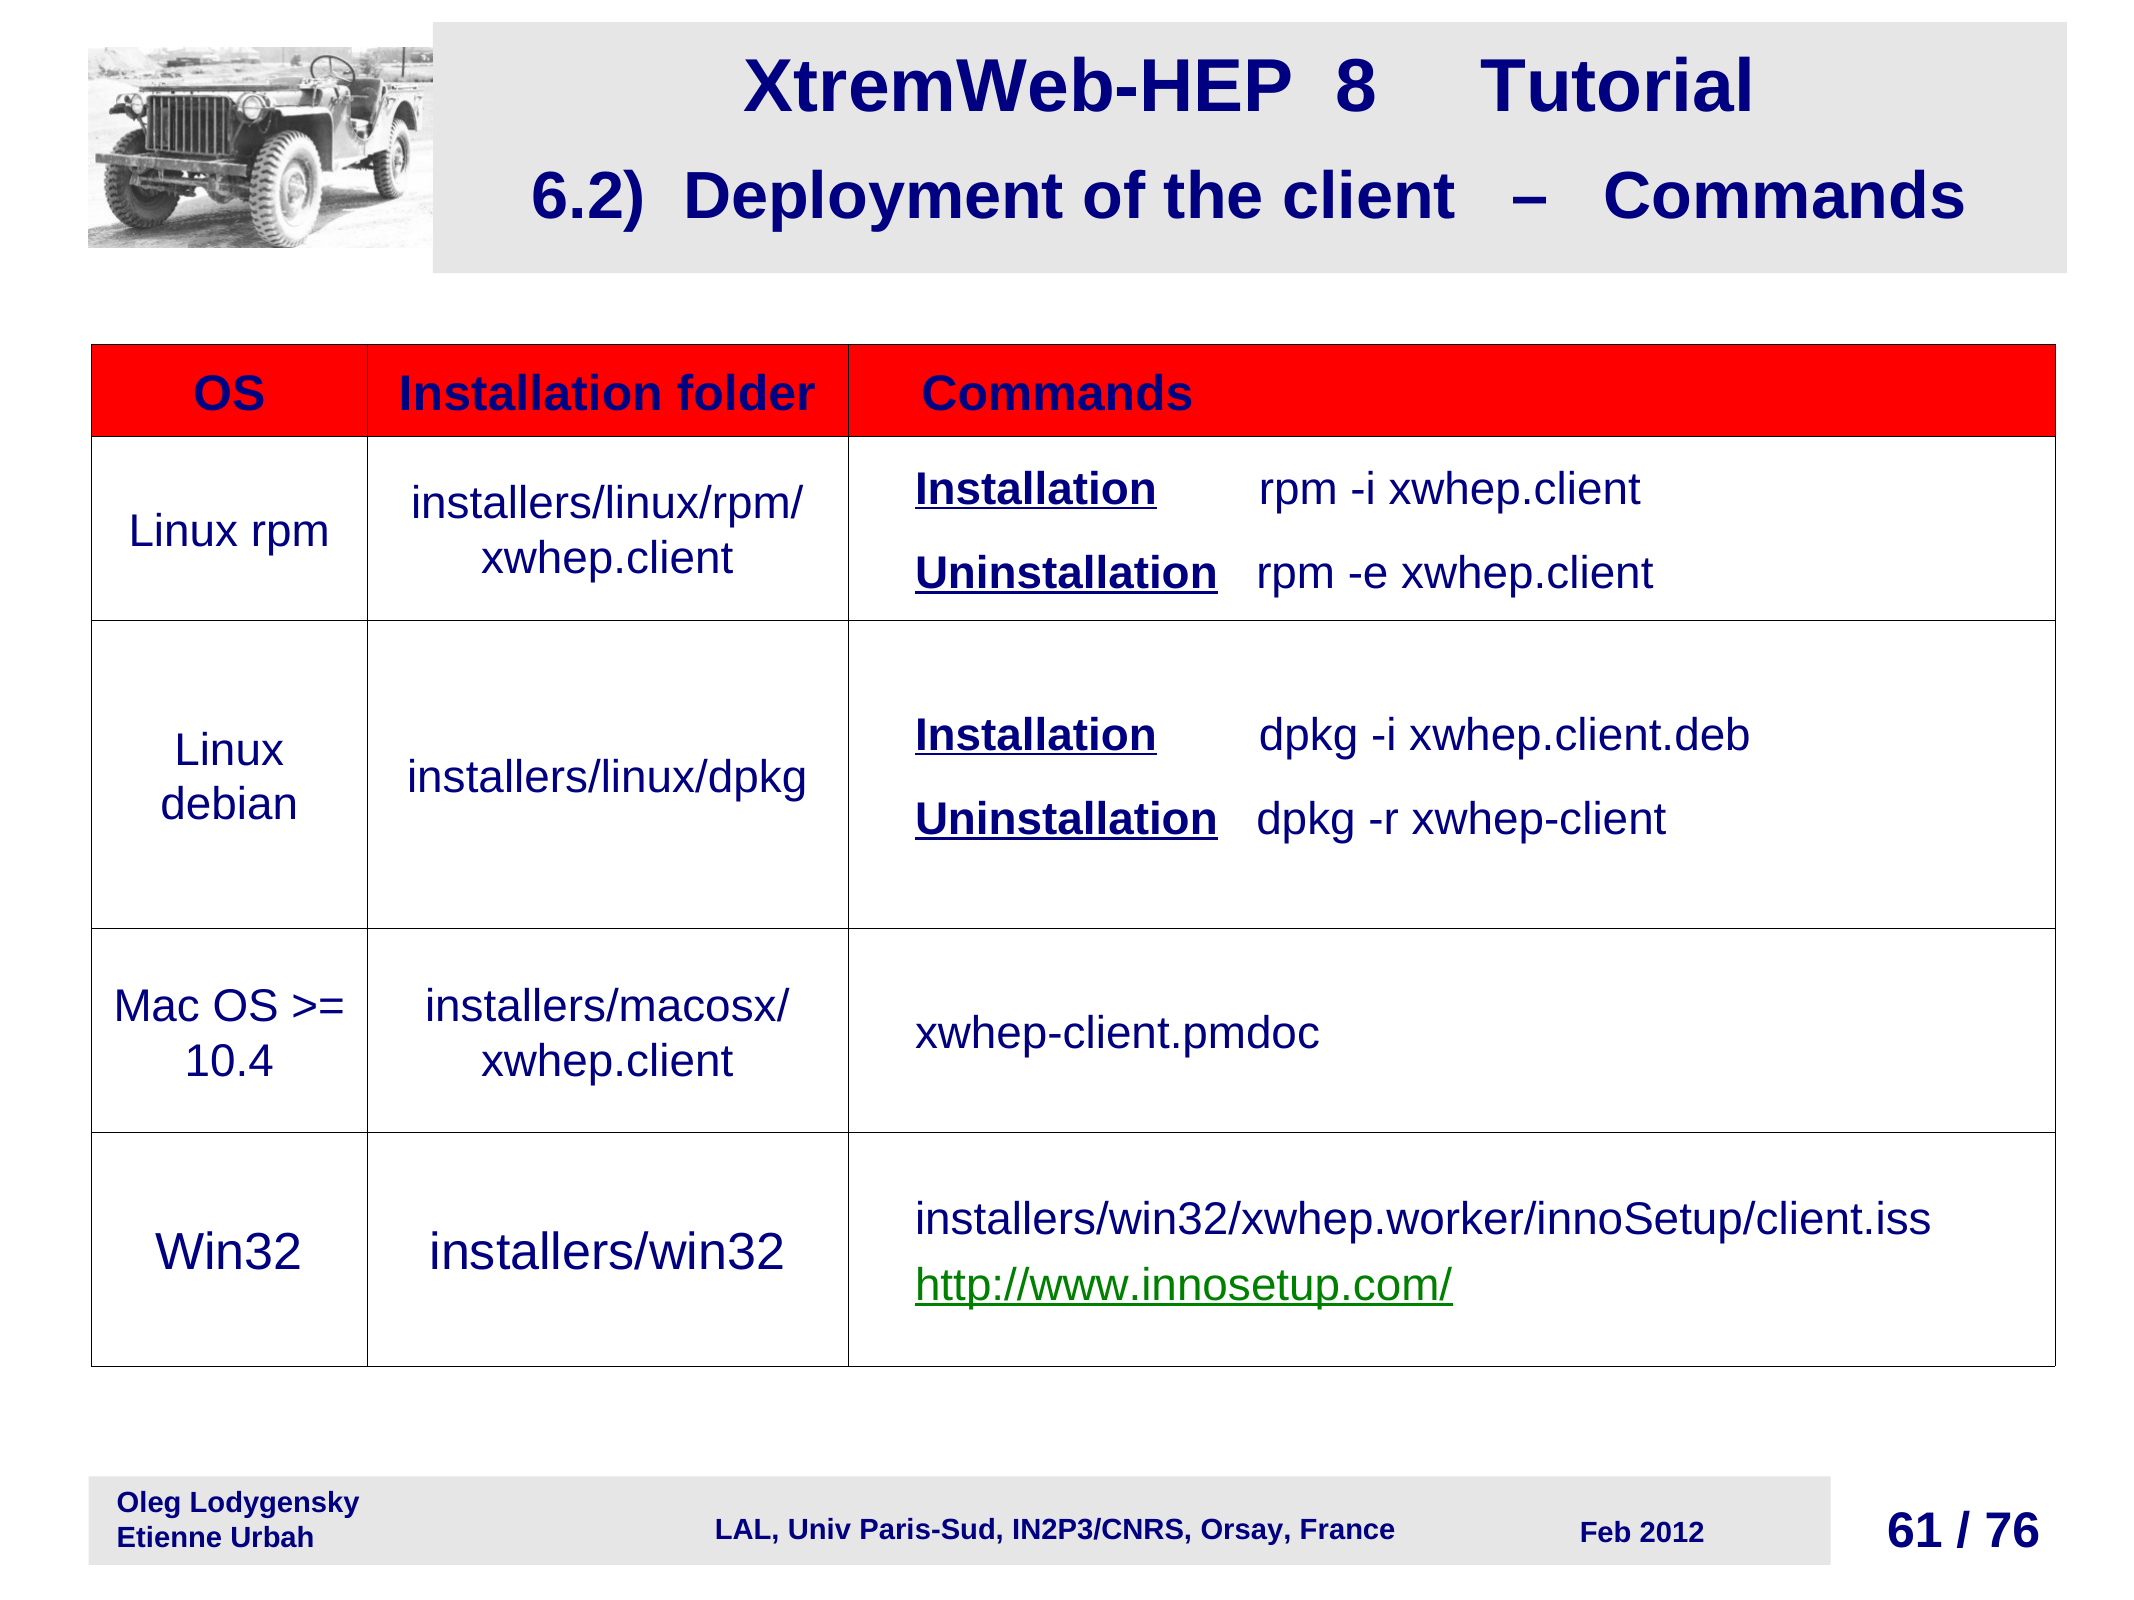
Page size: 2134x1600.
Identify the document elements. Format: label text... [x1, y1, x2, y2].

table_cell installers/linux/dpkg [368, 621, 848, 928]
table_cell installers/macosx/xwhep.client [368, 929, 848, 1132]
table_cell installers/win32 [368, 1133, 848, 1366]
table_cell Installation dpkg -i xwhep.client.deb Uninstallation dpkg -r xwhep-client [849, 621, 2055, 928]
table_cell Linux rpm [92, 437, 367, 620]
table_header Installation folder [368, 345, 848, 436]
table_cell Win32 [92, 1133, 367, 1366]
table_cell Installation rpm -i xwhep.client Uninstallation rpm -e xwhep.client [849, 437, 2055, 620]
table_header OS [92, 345, 367, 436]
table_cell installers/win32/xwhep.worker/innoSetup/client.iss http://www.innosetup.com/ [849, 1133, 2055, 1366]
title 6.2) Deployment of the client – Commands [442, 118, 2067, 266]
table_cell Mac OS >= 10.4 [92, 929, 367, 1132]
table_cell xwhep-client.pmdoc [849, 929, 2055, 1132]
picture [88, 47, 433, 248]
table_cell Linux debian [92, 621, 367, 928]
table_header Commands [849, 345, 2055, 436]
table_cell installers/linux/rpm/xwhep.client [368, 437, 848, 620]
